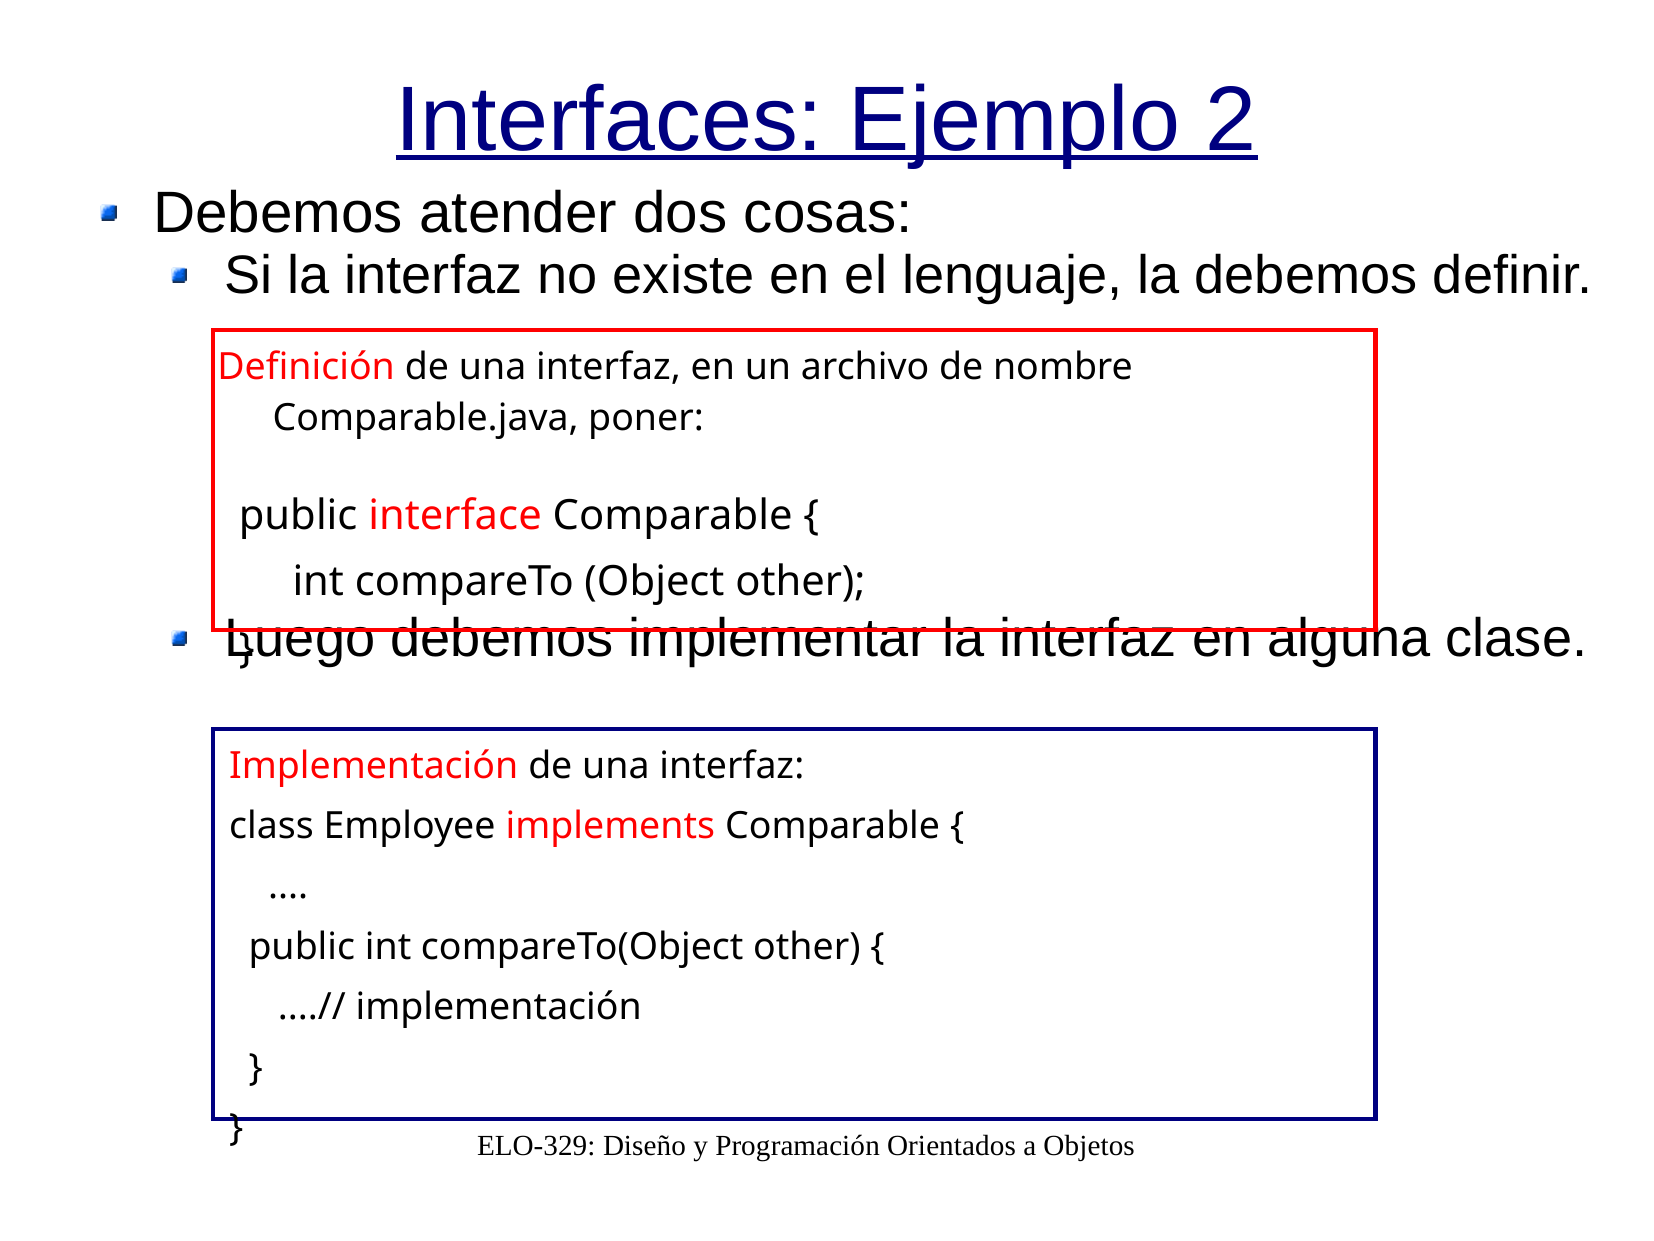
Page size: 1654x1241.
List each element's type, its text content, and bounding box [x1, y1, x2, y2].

list Debemos atender dos cosas: Si la interfaz no existe en el lenguaje, la debemos definir. Luego debemos implementar la interfaz en alguna clase. [82, 179, 1651, 1163]
text_box Definición de una interfaz, en un archivo de nombre Comparable.java, poner: public interface Comparable { int compareTo (Object other); } [212, 330, 1376, 630]
text_box Implementación de una interfaz: class Employee implements Comparable { .... public int compareTo(Object other) { ....// implementación } } [212, 729, 1376, 1120]
title Interfaces: Ejemplo 2 [82, 49, 1571, 179]
